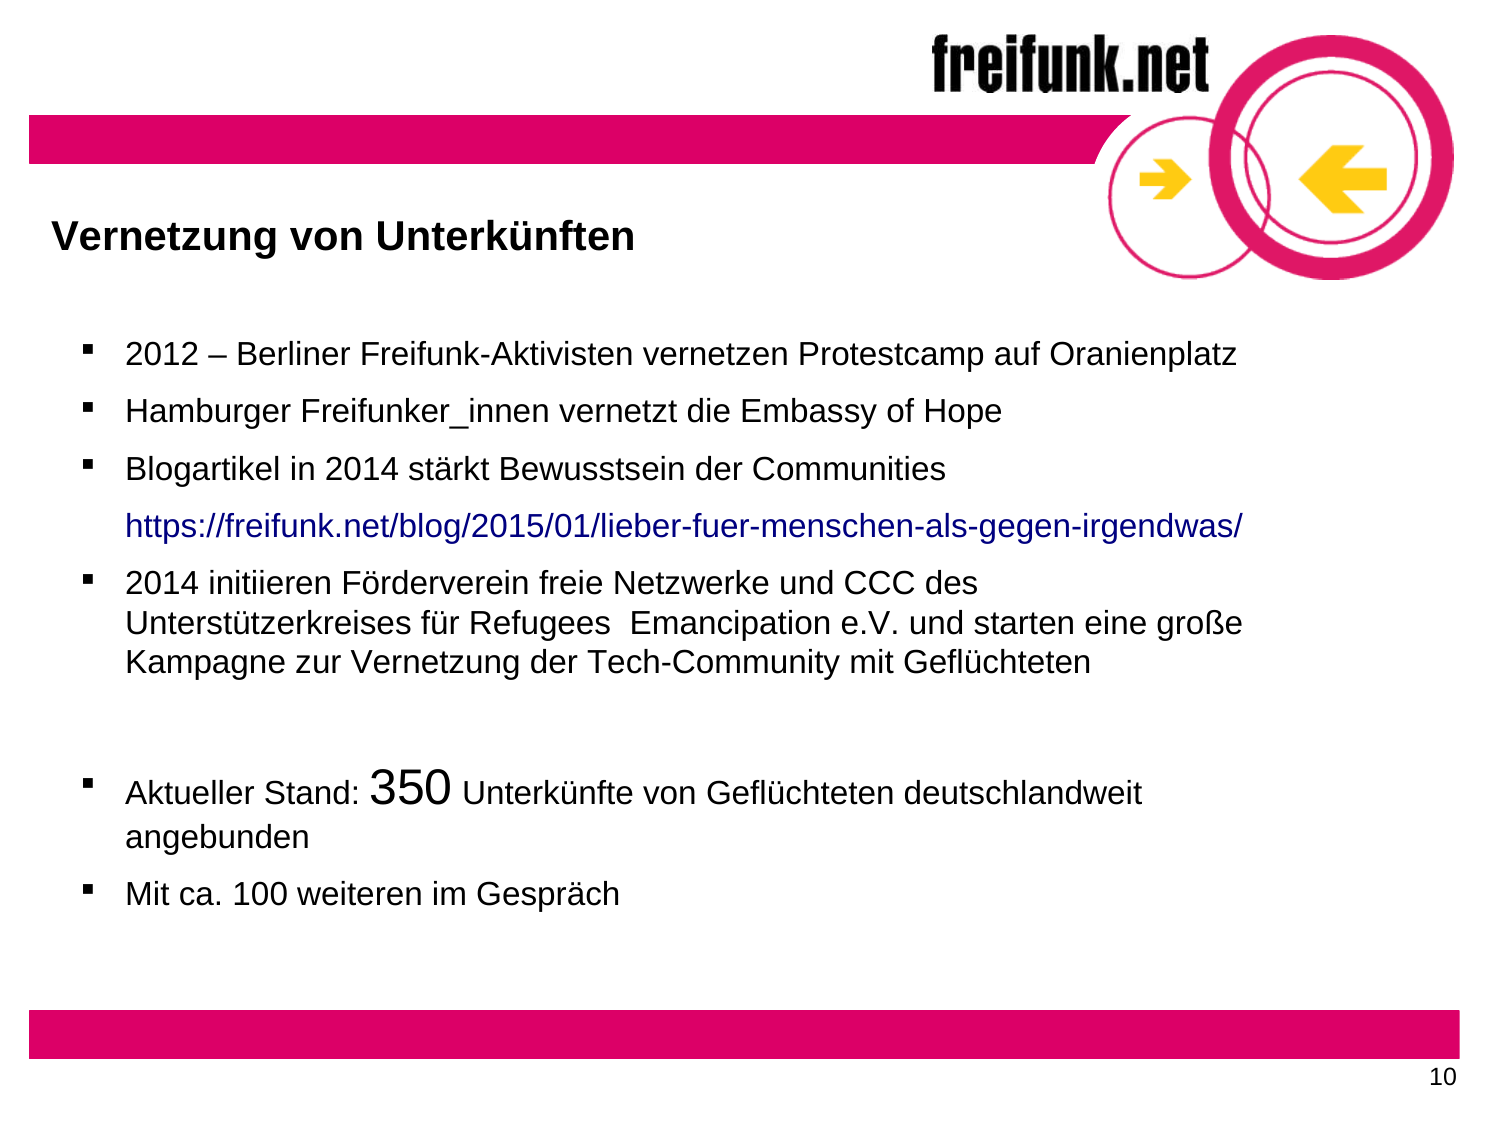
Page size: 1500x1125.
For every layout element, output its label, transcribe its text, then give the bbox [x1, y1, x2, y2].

text_box 2012 – Berliner Freifunk-Aktivisten vernetzen Protestcamp auf Oranienplatz Hamburger Freifunker_innen vernetzt die Embassy of Hope Blogartikel in 2014 stärkt Bewusstsein der Communities https://freifunk.net/blog/2015/01/lieber-fuer-menschen-als-gegen-irgendwas/ 2014 initiieren Förderverein freie Netzwerke und CCC des Unterstützerkreises für Refugees Emancipation e.V. und starten eine große Kampagne zur Vernetzung der Tech-Community mit Geflüchteten Aktueller Stand: 350 Unterkünfte von Geflüchteten deutschlandweit angebunden Mit ca. 100 weiteren im Gespräch [50, 333, 1280, 1125]
text_box Vernetzung von Unterkünften [51, 209, 1044, 289]
picture [932, 34, 1454, 280]
